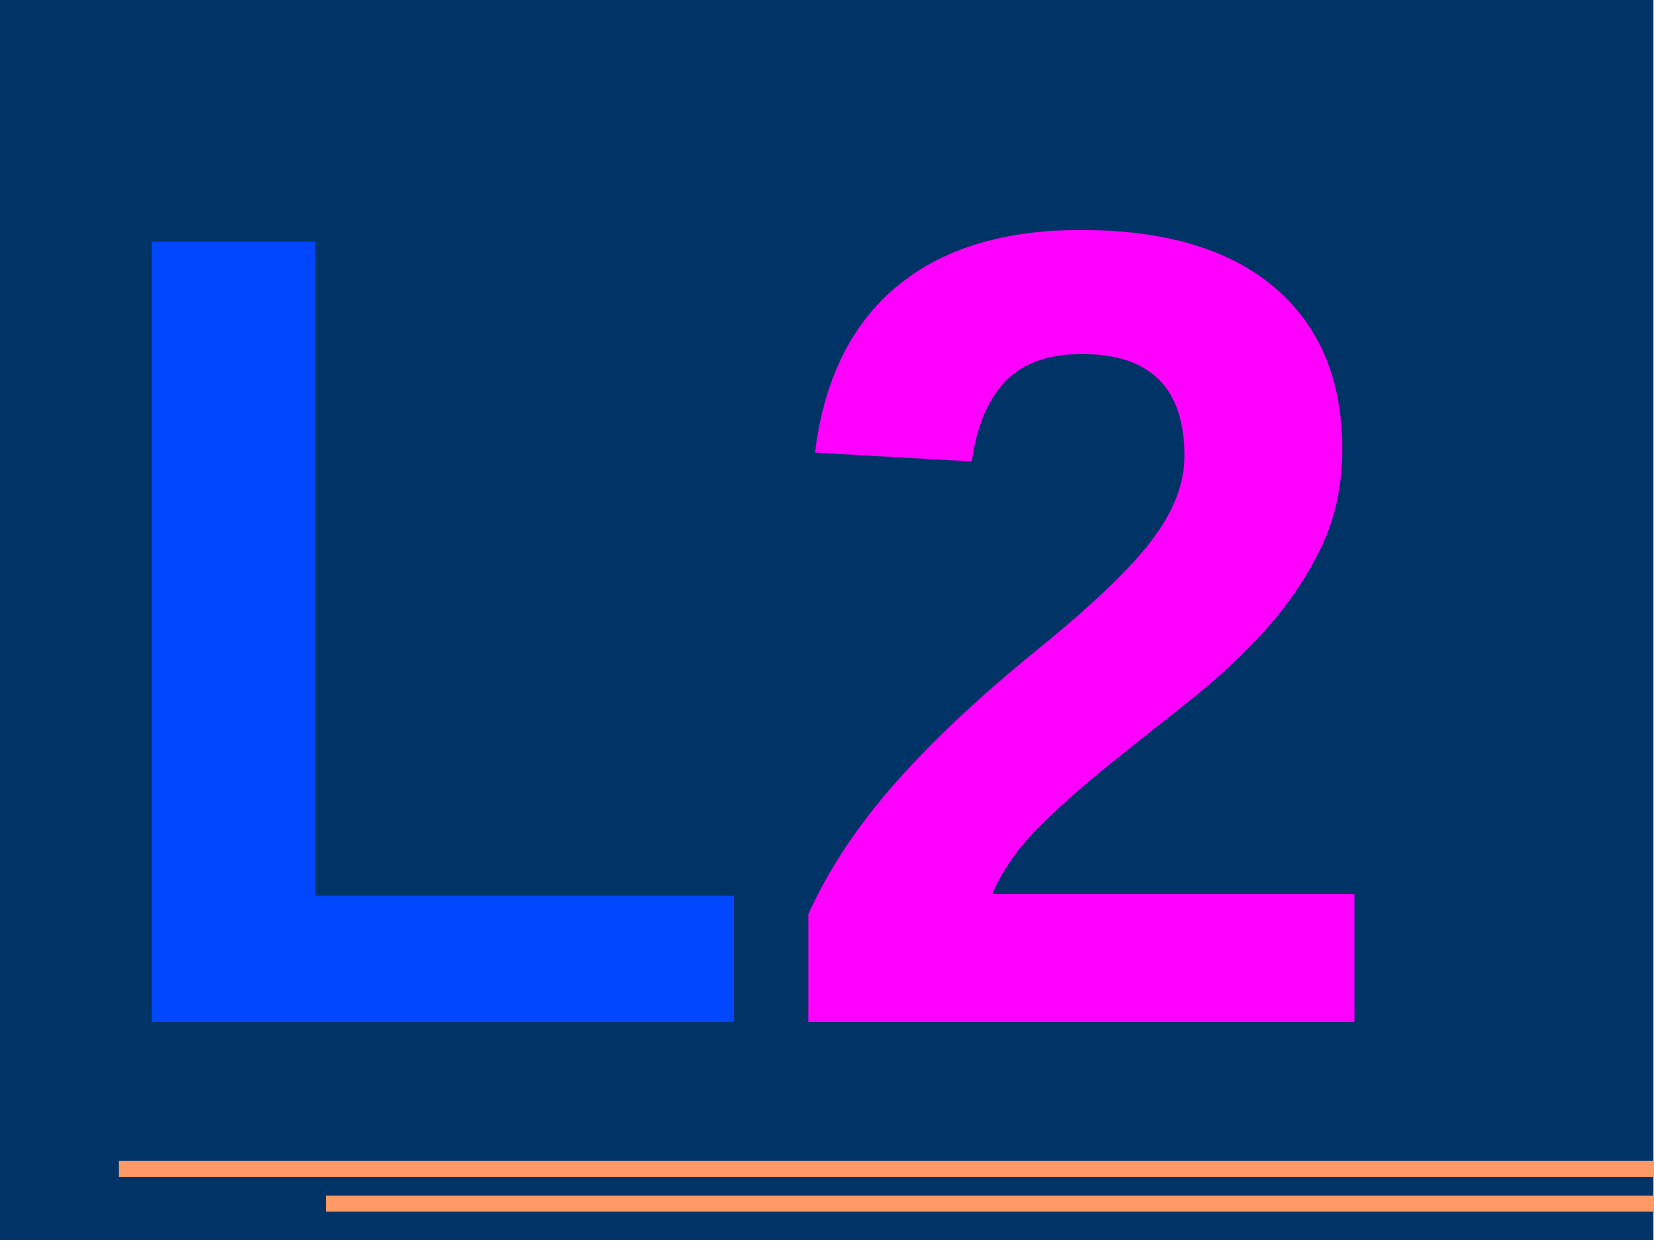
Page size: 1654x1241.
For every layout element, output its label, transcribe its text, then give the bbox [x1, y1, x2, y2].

title L2 [76, 0, 1565, 1241]
